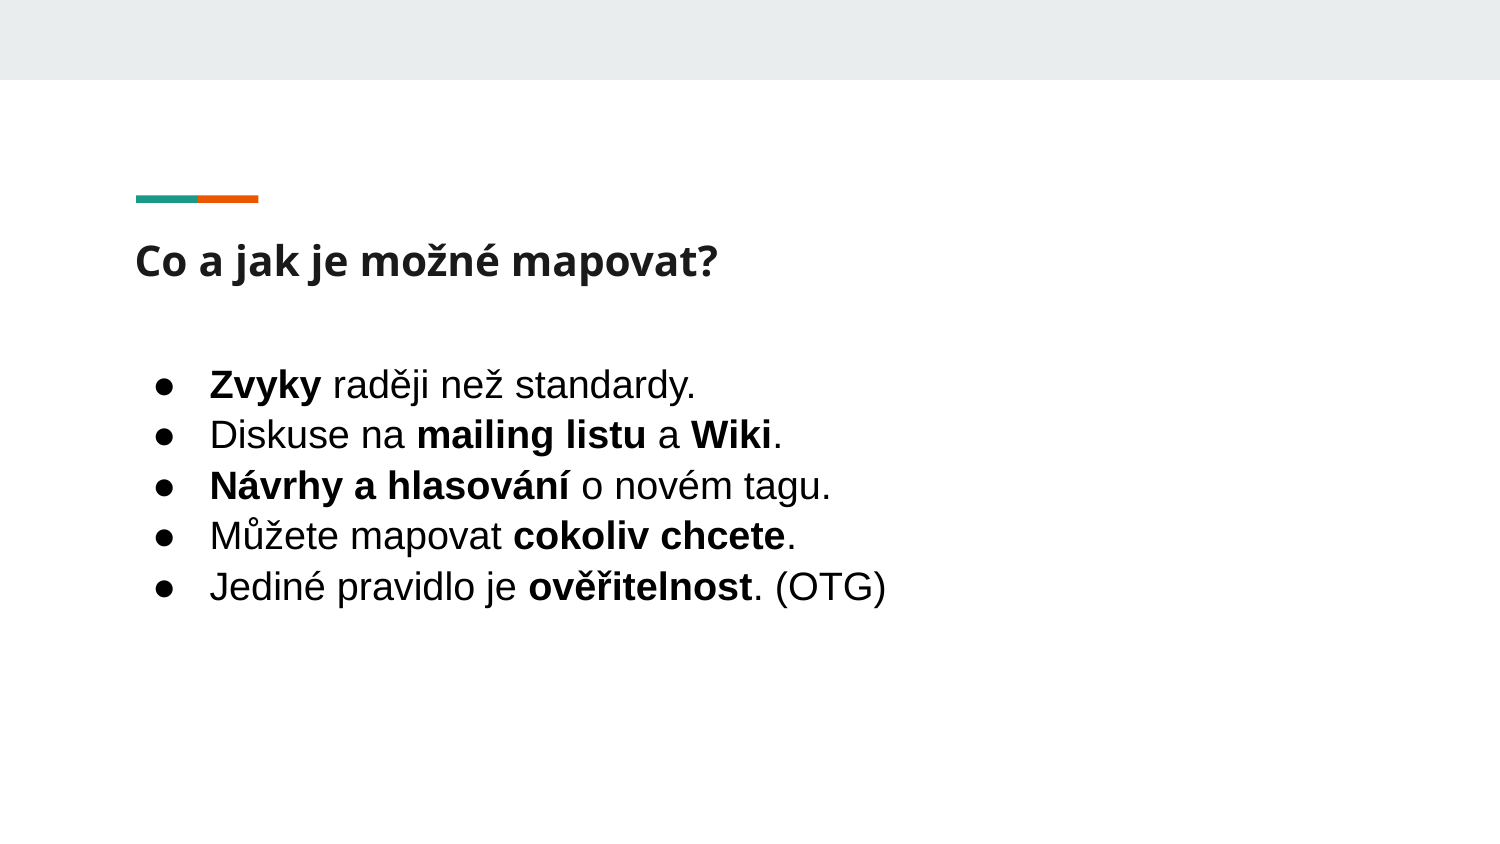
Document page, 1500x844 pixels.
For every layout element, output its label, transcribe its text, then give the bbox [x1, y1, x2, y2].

list Zvyky raději než standardy. Diskuse na mailing listu a Wiki. Návrhy a hlasování o novém tagu. Můžete mapovat cokoliv chcete. Jediné pravidlo je ověřitelnost. (OTG) [119, 341, 1381, 712]
title Co a jak je možné mapovat? [119, 216, 1381, 305]
